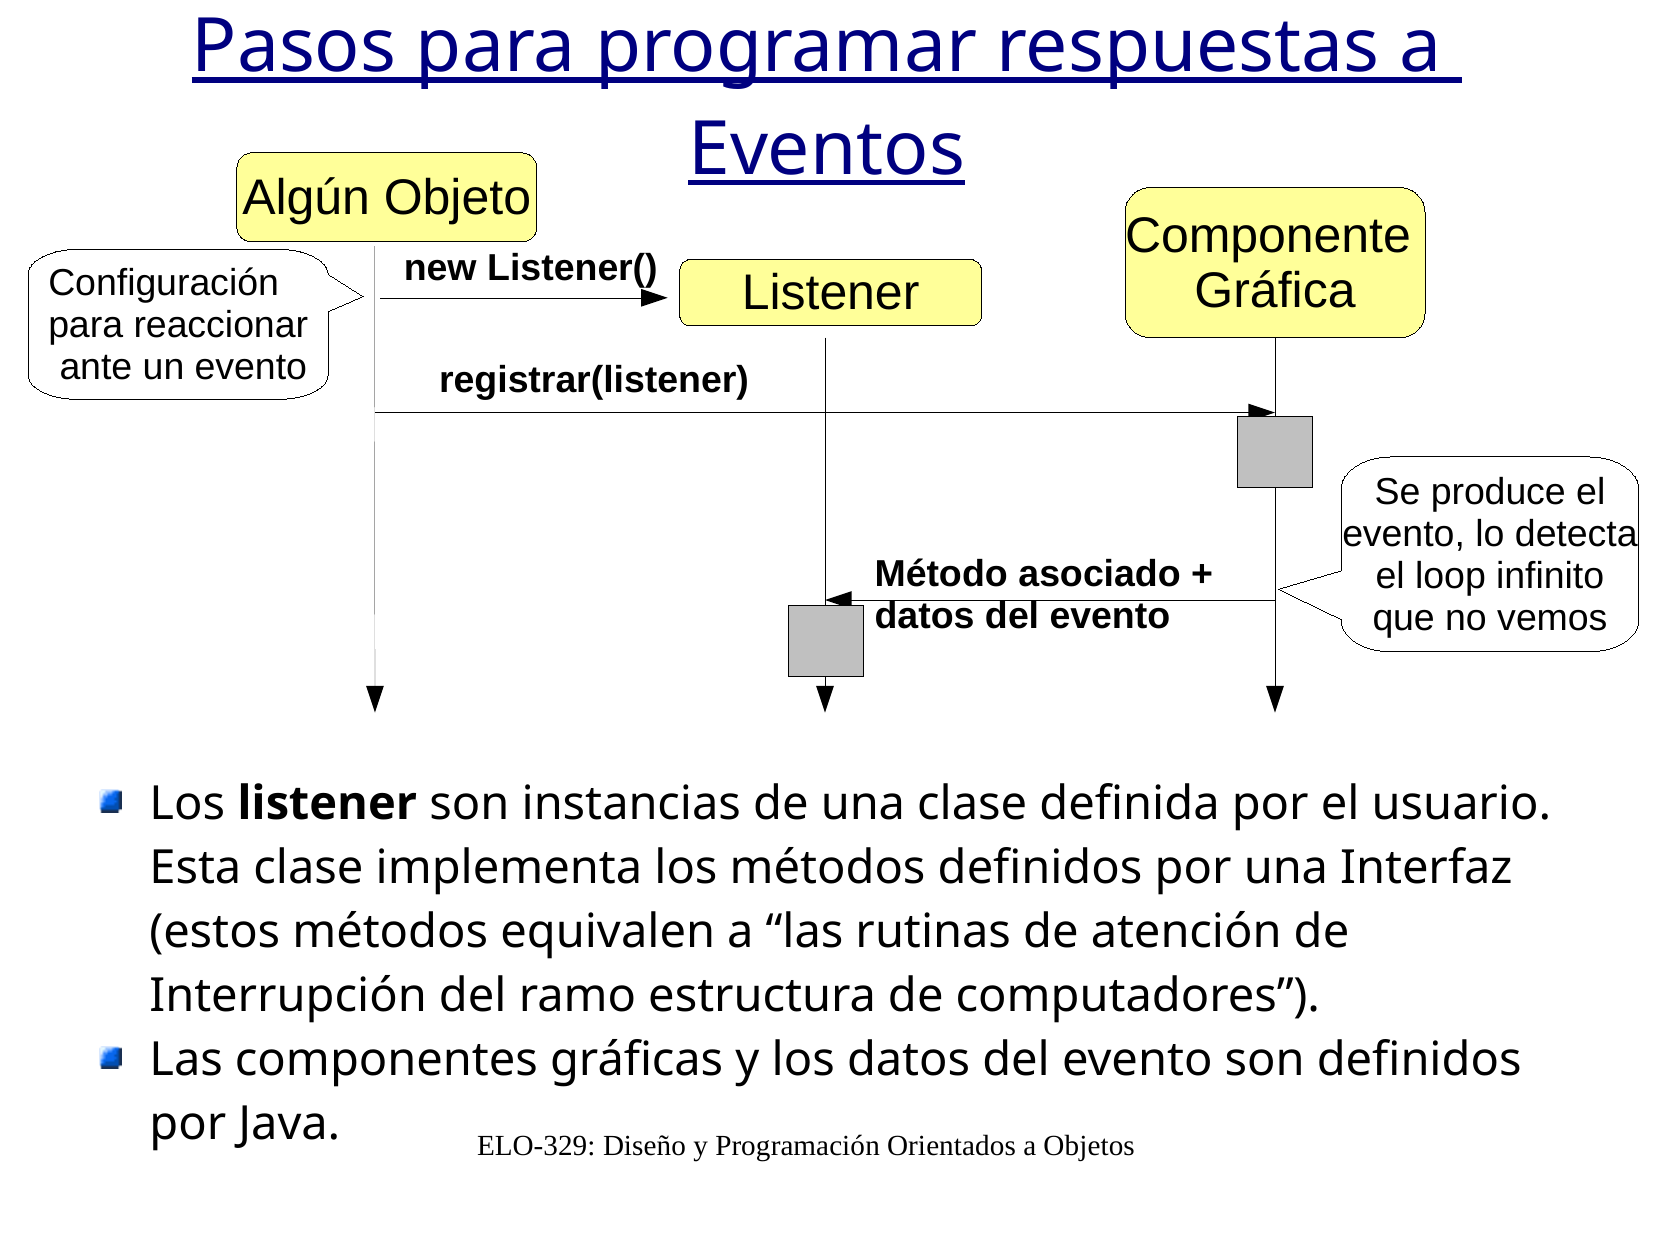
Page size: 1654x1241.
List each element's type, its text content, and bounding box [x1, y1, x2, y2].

text_box [788, 605, 864, 677]
text_box [1237, 416, 1313, 488]
text_box new Listener() [388, 238, 752, 303]
text_box Componente Gráfica [1125, 187, 1426, 338]
text_box Listener [679, 259, 982, 326]
text_box Método asociado + datos del evento [859, 544, 1254, 600]
text_box Configuración para reaccionar ante un evento [28, 249, 364, 400]
text_box Método asociado + datos del evento [859, 601, 1254, 657]
title Pasos para programar respuestas a Eventos [82, 43, 1571, 145]
text_box Se produce el evento, lo detecta el loop infinito que no vemos [1278, 456, 1639, 652]
text_box Algún Objeto [236, 152, 537, 242]
text_box registrar(listener) [424, 351, 787, 415]
list Los listener son instancias de una clase definida por el usuario. Esta clase implementa los métodos definidos por una Interfaz (estos métodos equivalen a “las rutinas de atención de Interrupción del ramo estructura de computadores”). Las componentes gráficas y los datos del evento son definidos por Java. [82, 769, 1571, 1162]
